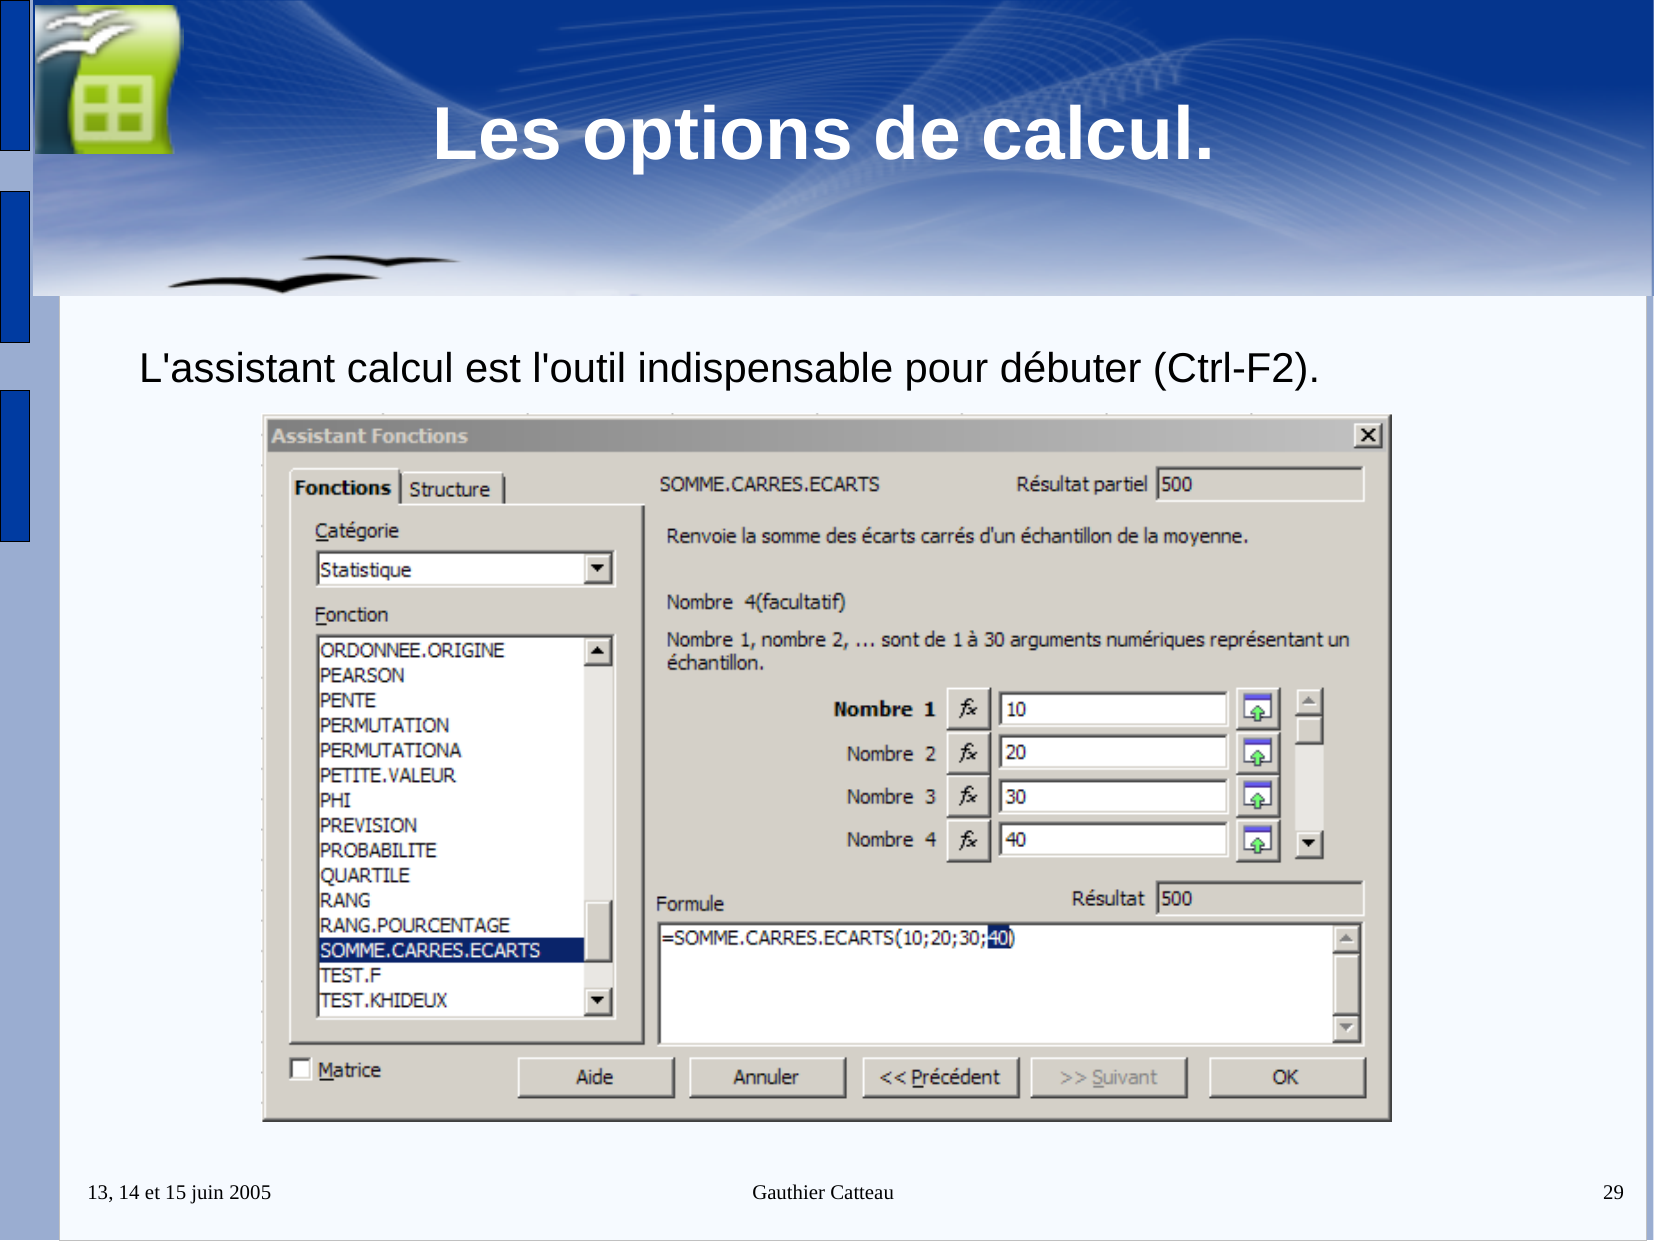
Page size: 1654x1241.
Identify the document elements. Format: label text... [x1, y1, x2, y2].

picture [33, 0, 1654, 296]
list L'assistant calcul est l'outil indispensable pour débuter (Ctrl-F2). [121, 344, 1534, 1127]
title Les options de calcul. [118, 29, 1531, 237]
picture [261, 413, 1392, 1123]
